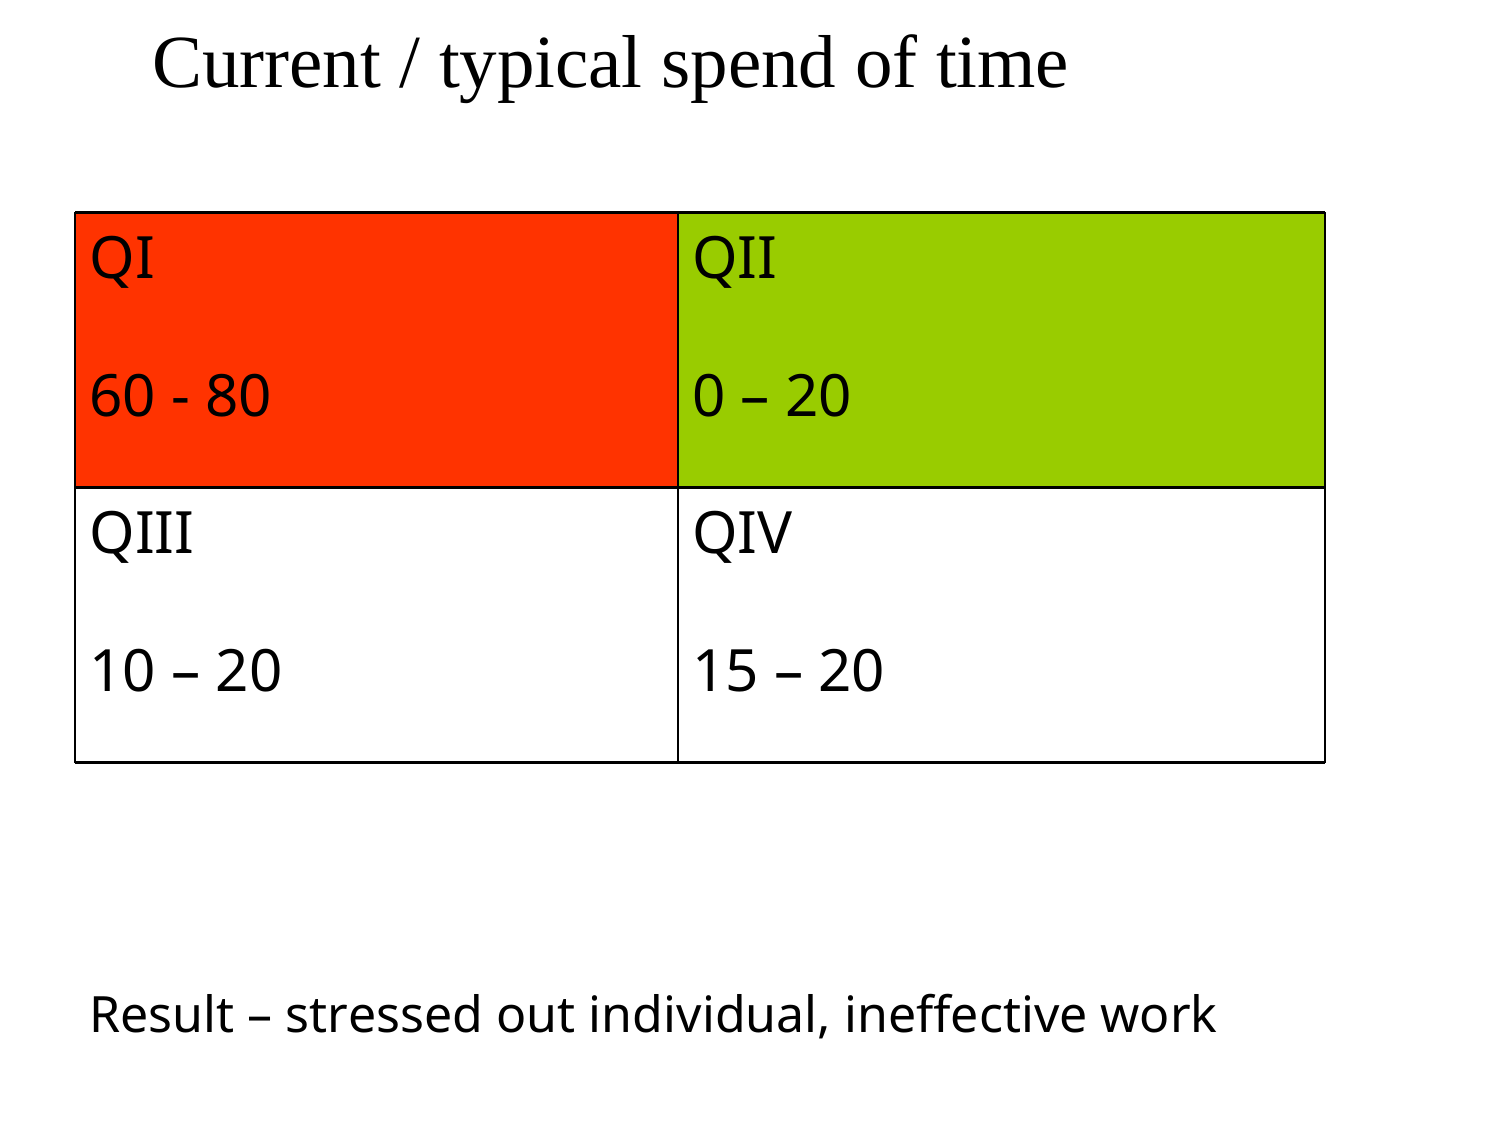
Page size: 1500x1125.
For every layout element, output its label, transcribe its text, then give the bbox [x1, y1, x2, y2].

text_box 15 – 20 [679, 625, 1324, 761]
text_box 10 – 20 [76, 625, 677, 761]
text_box QII [679, 214, 1324, 350]
text_box QIV [679, 489, 1324, 625]
text_box 0 – 20 [679, 350, 1324, 486]
text_box Result – stressed out individual, ineffective work [75, 937, 1363, 1088]
title Current / typical spend of time [137, 9, 1225, 116]
text_box QI [76, 214, 677, 350]
text_box 60 - 80 [76, 350, 677, 486]
text_box QIII [76, 489, 677, 625]
